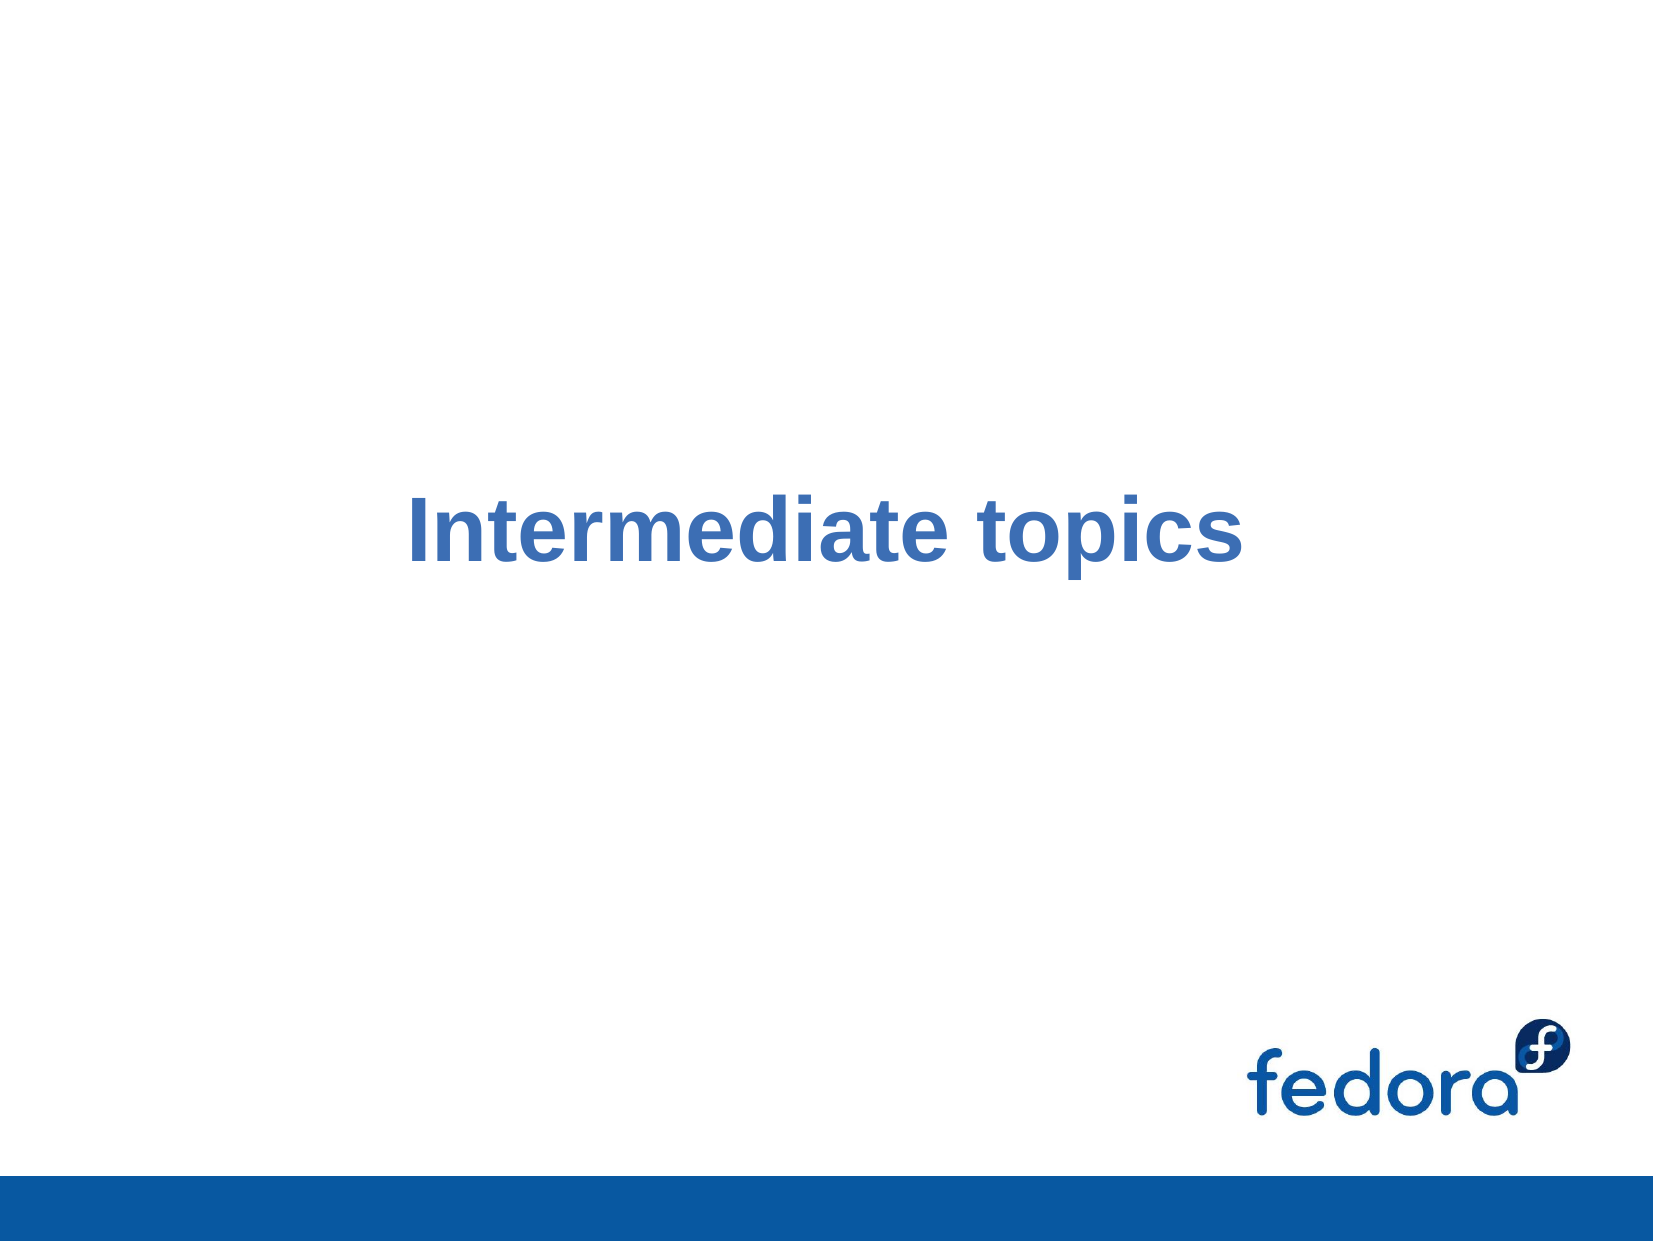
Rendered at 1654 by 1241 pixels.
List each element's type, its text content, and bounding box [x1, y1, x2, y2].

picture [0, 1176, 1653, 1241]
subtitle Intermediate topics [82, 56, 1571, 1102]
picture [1237, 1010, 1576, 1125]
